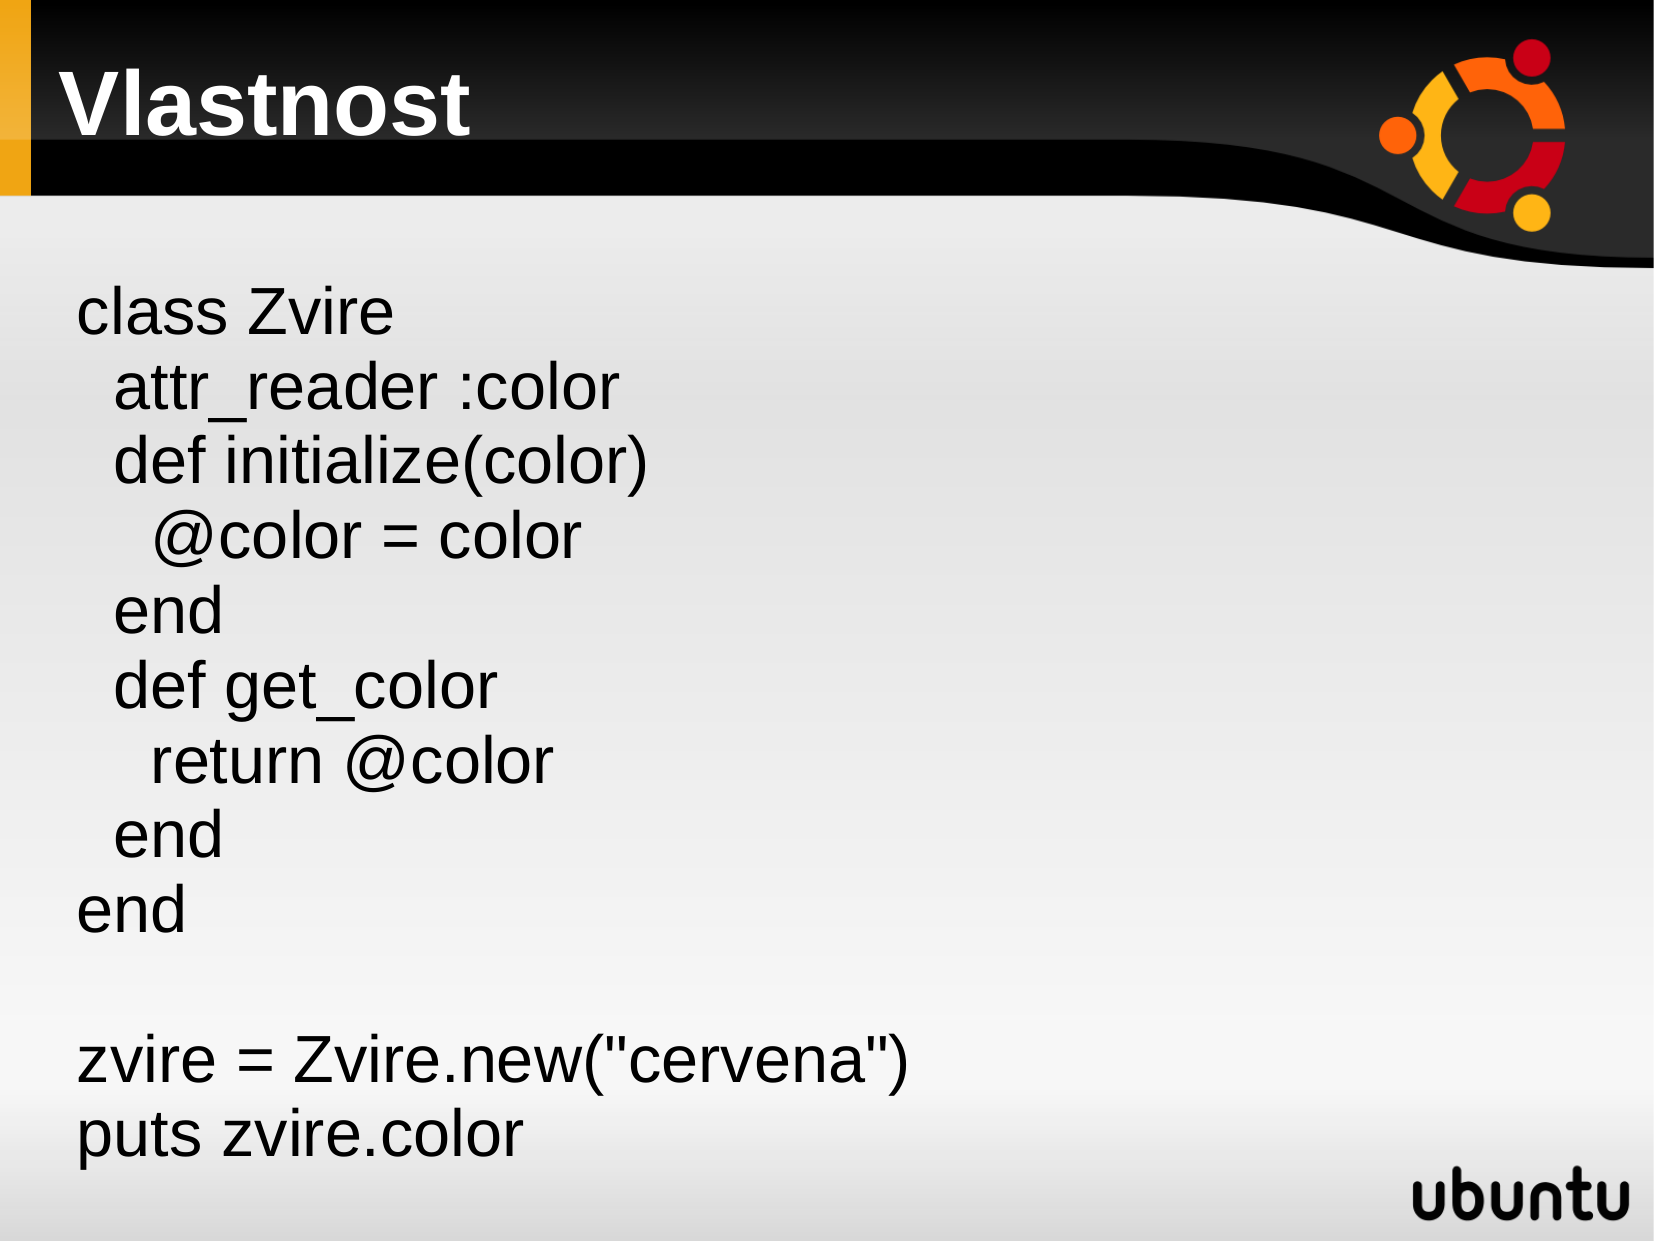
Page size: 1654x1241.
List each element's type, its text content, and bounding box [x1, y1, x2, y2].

picture [0, 0, 1654, 1241]
list class Zvire attr_reader :color def initialize(color) @color = color end def get_color return @color end end zvire = Zvire.new("cervena") puts zvire.color [59, 274, 1548, 1172]
title Vlastnost [59, 0, 1565, 208]
